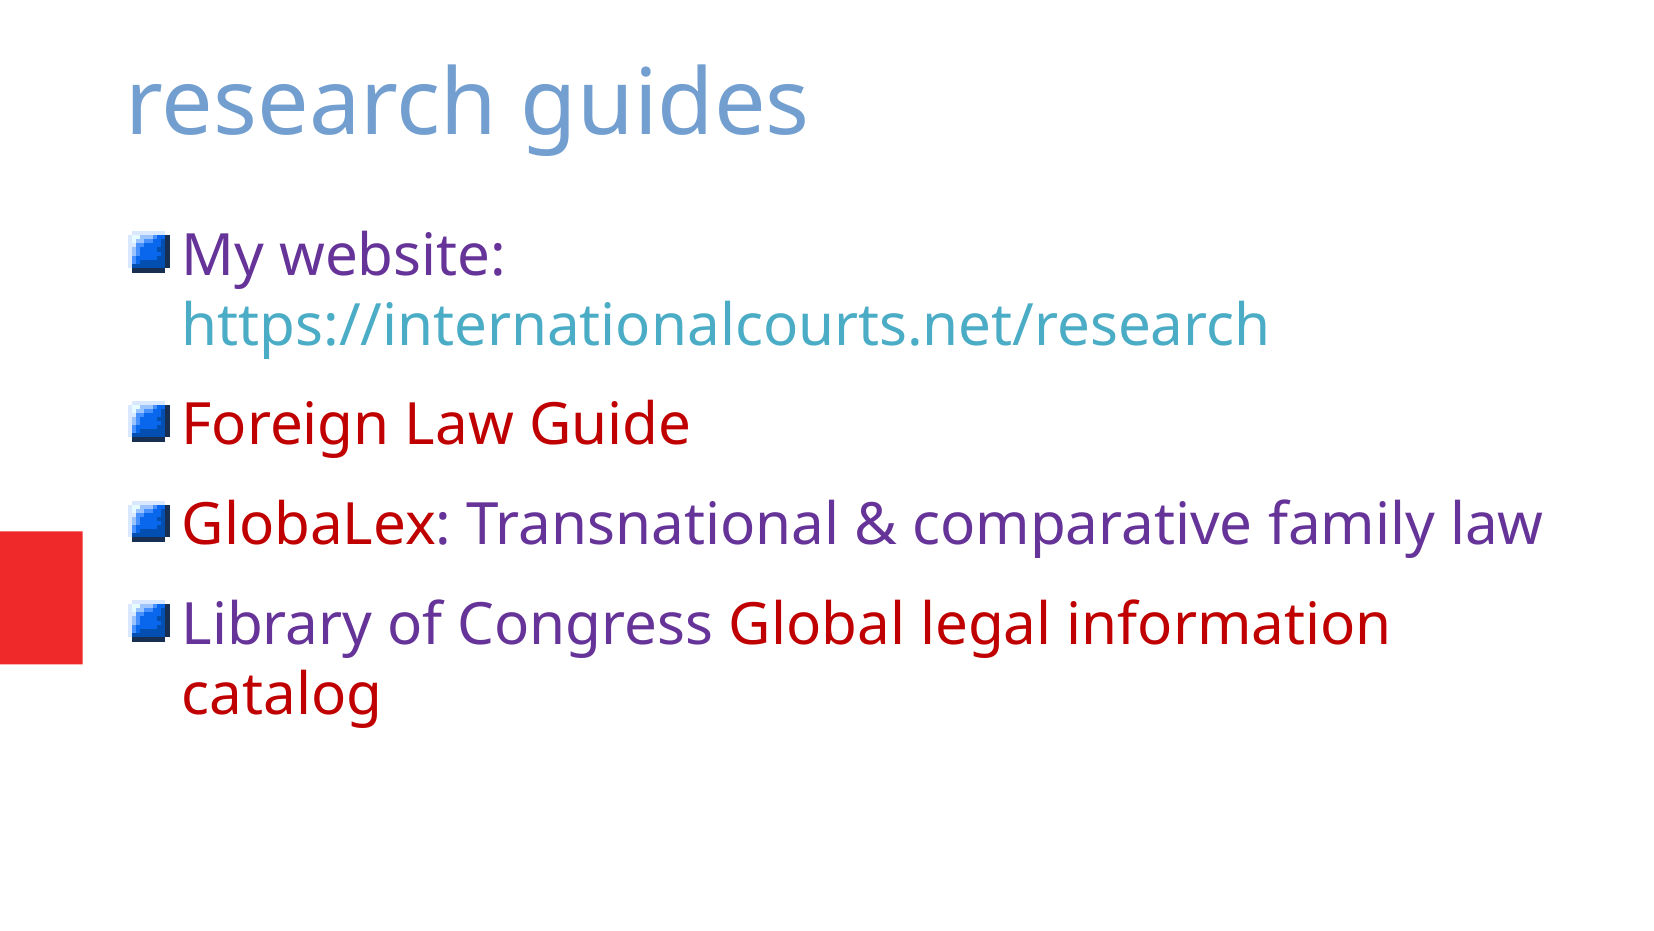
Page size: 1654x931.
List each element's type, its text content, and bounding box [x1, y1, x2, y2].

picture [128, 600, 170, 642]
picture [128, 231, 170, 273]
picture [128, 401, 170, 442]
text_box My website: https://internationalcourts.net/research Foreign Law Guide GlobaLex: Transnational & comparative family law Library of Congress Global legal information catalog [110, 216, 1586, 827]
picture [128, 501, 170, 542]
text_box research guides [110, 30, 1586, 166]
